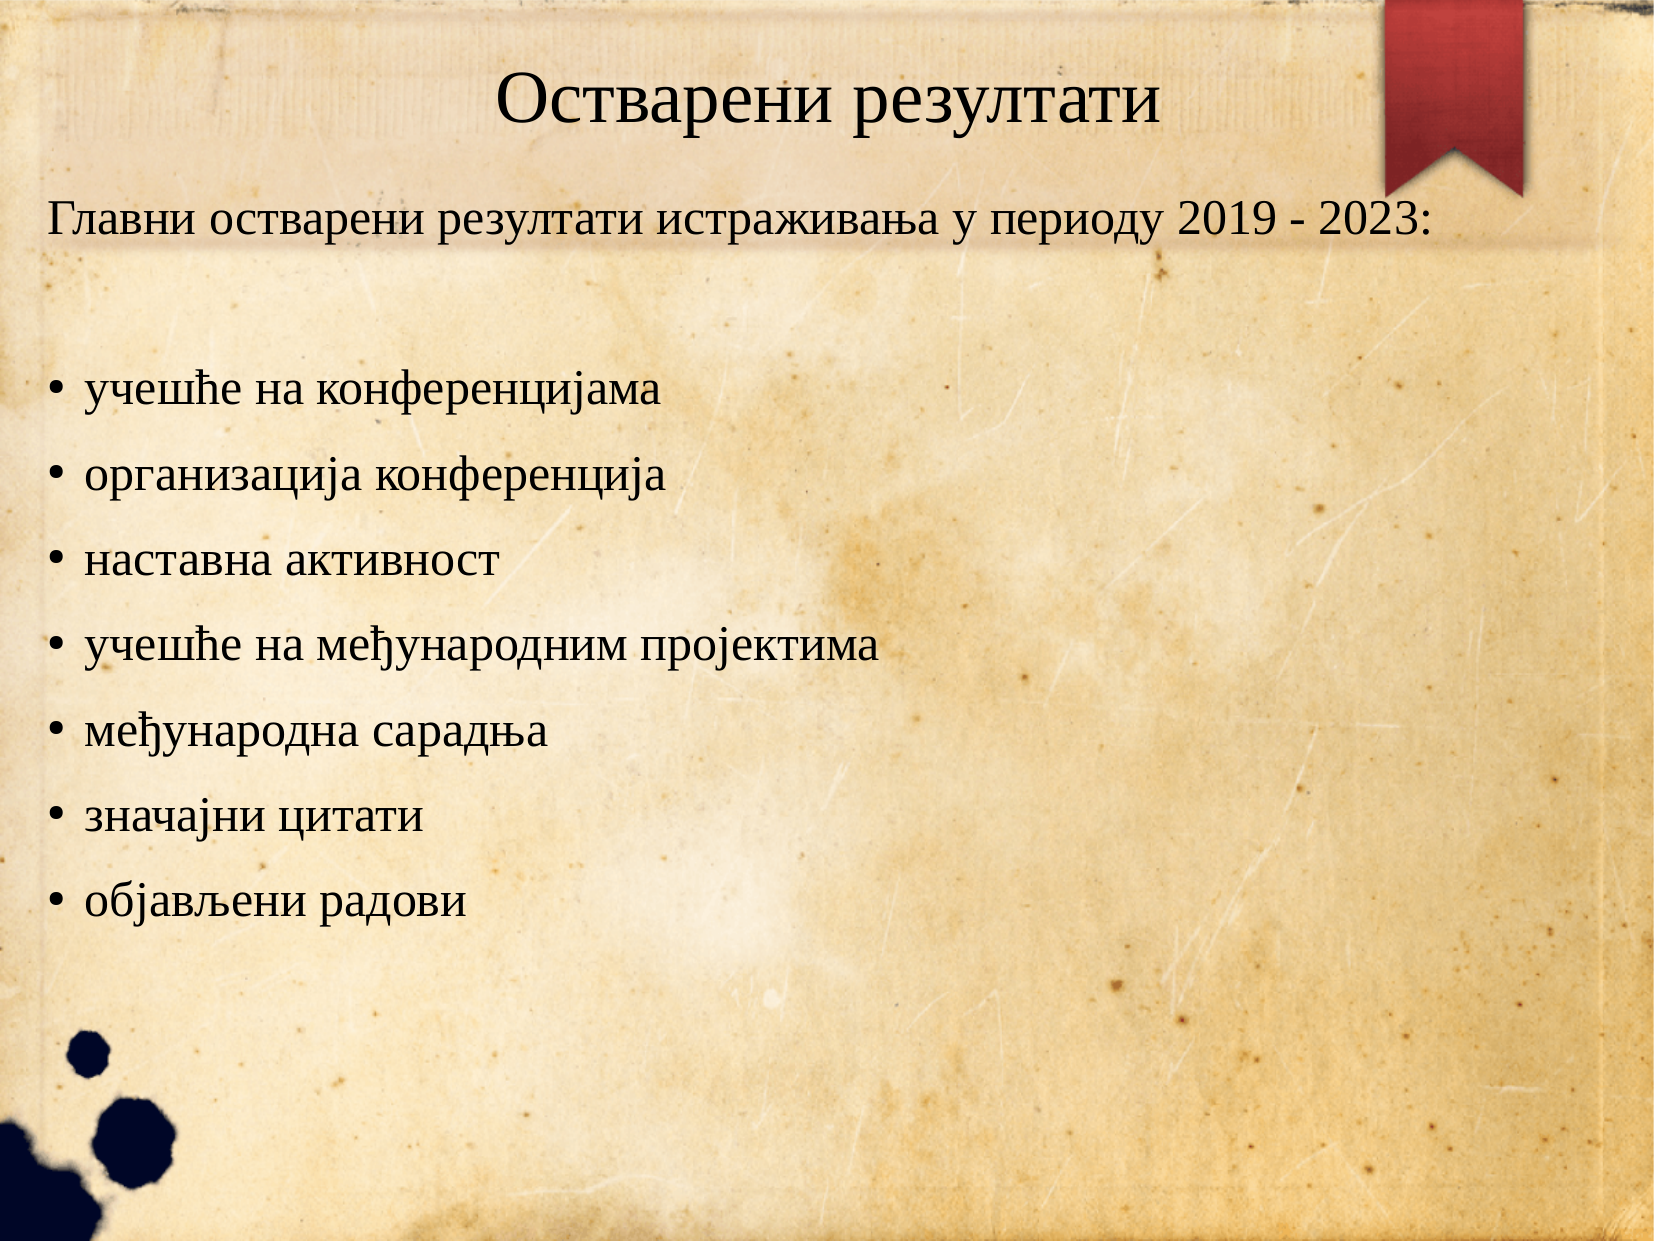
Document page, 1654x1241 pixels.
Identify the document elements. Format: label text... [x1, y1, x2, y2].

list Главни остварени резултати истраживања у периоду 2019 - 2023: учешће на конференцијама организација конференција наставна активност учешће на међународним пројектима међународна сарадња значајни цитати објављени радови [47, 189, 1600, 1215]
picture [0, 0, 1654, 1241]
title Остварени резултати [64, 55, 1594, 156]
